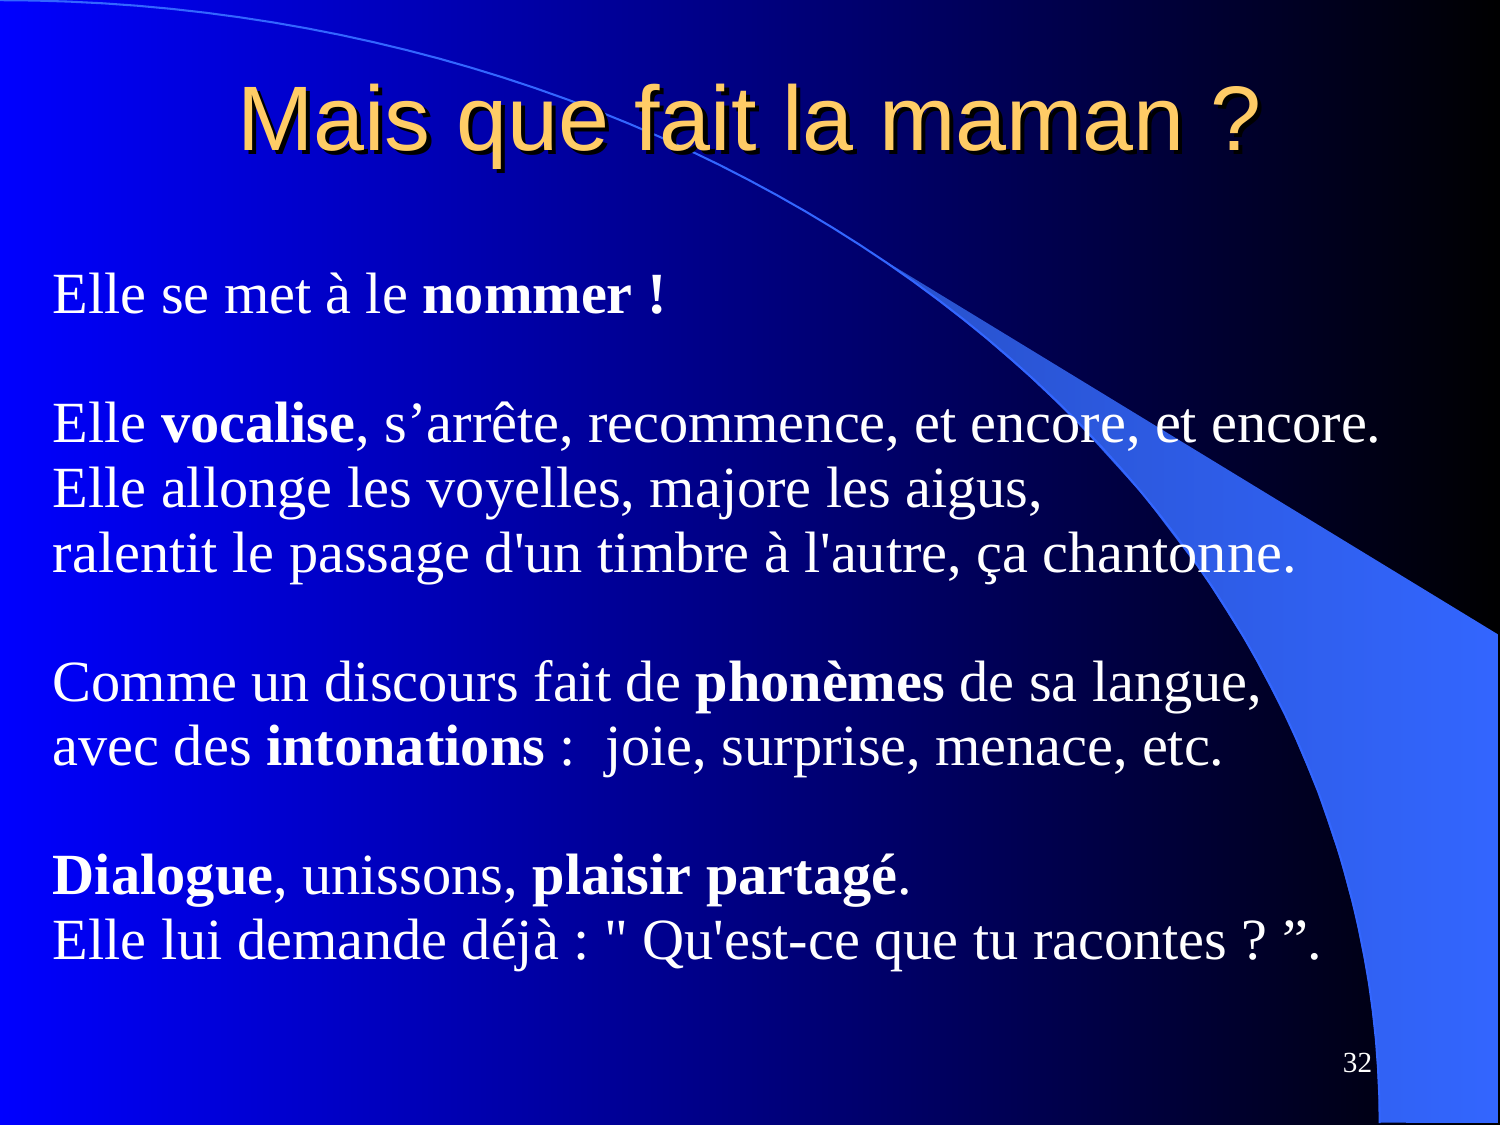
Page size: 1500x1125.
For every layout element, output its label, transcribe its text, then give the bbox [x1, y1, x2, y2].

title Mais que fait la maman ? [112, 24, 1388, 213]
text_box Elle se met à le nommer ! Elle vocalise, s’arrête, recommence, et encore, et encore. Elle allonge les voyelles, majore les aigus, ralentit le passage d'un timbre à l'autre, ça chantonne. Comme un discours fait de phonèmes de sa langue, avec des intonations : joie, surprise, menace, etc. Dialogue, unissons, plaisir partagé. Elle lui demande déjà : " Qu'est-ce que tu racontes ? ”. [38, 254, 1426, 980]
